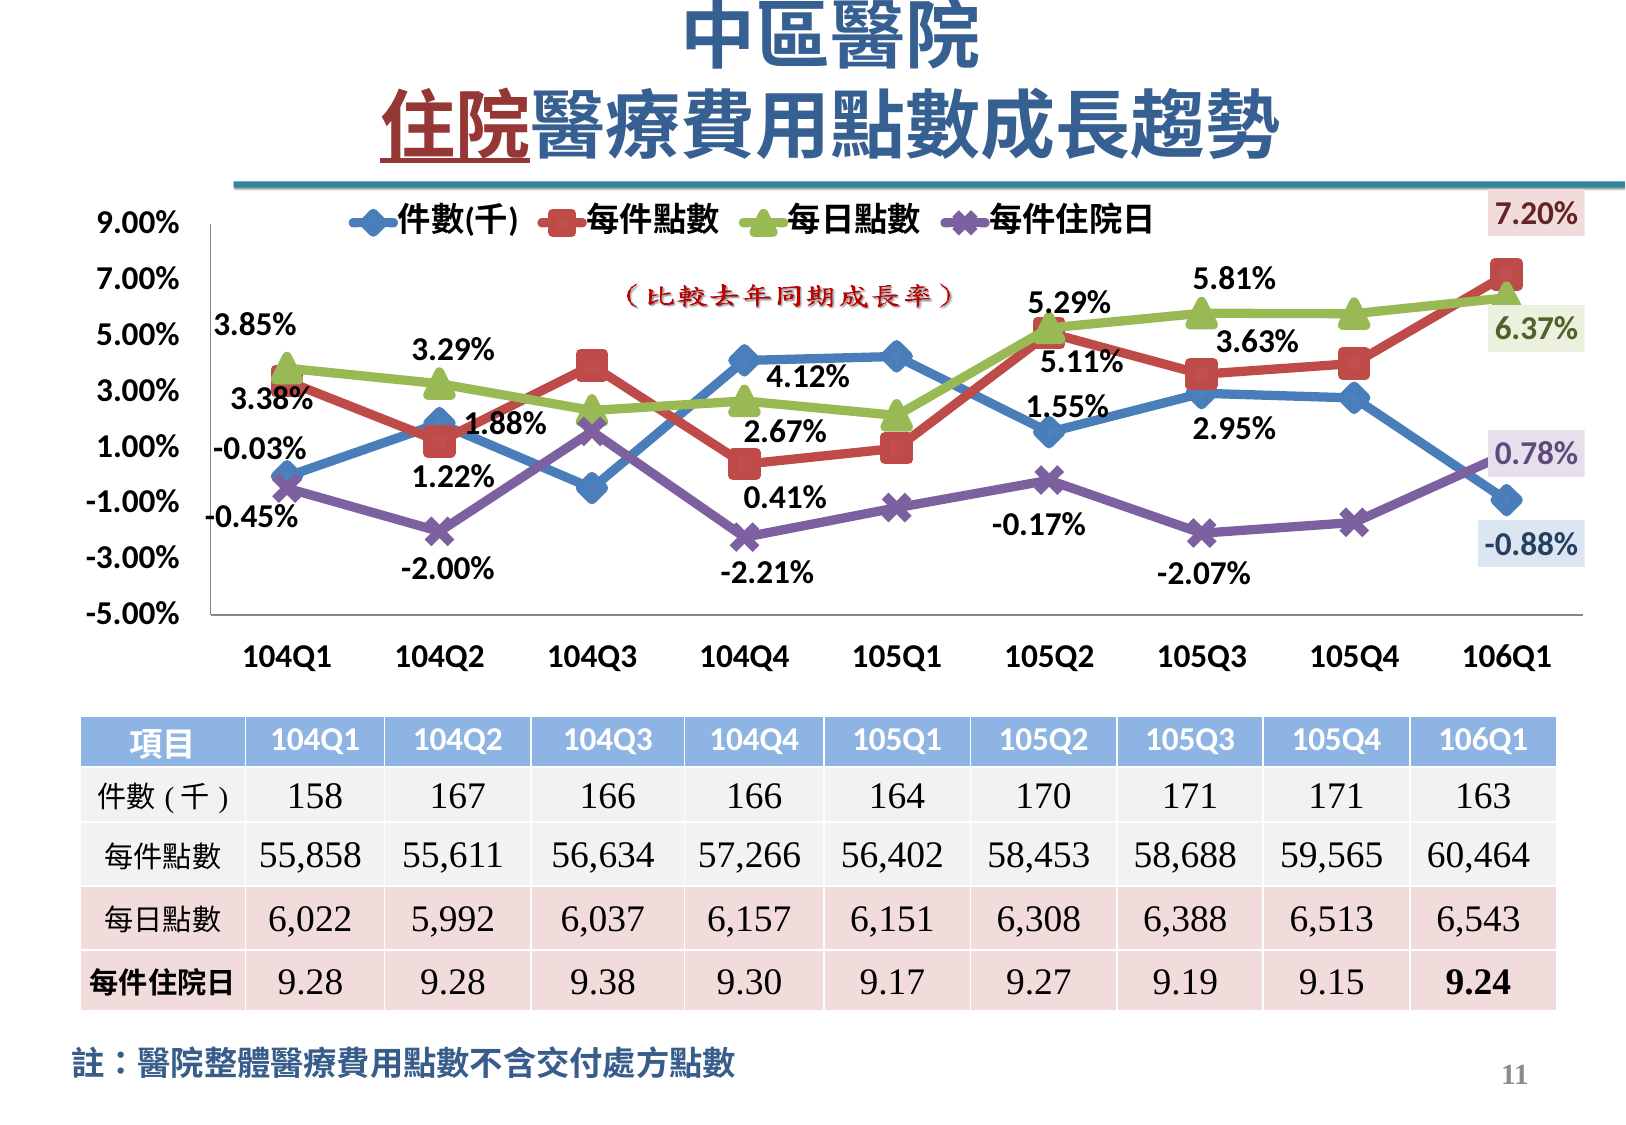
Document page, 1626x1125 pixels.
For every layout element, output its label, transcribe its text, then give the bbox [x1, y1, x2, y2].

table_cell 6,543 [1411, 887, 1556, 949]
table_header 106Q1 [1411, 717, 1556, 766]
table_cell 每件點數 [81, 823, 245, 885]
table_cell 170 [971, 768, 1116, 821]
table_header 項目 [81, 717, 245, 766]
table_cell 件數(千) [81, 768, 245, 821]
table_cell 9.28 [385, 951, 530, 1010]
table_cell 57,266 [685, 823, 823, 885]
table_cell 9.17 [825, 951, 970, 1010]
table_cell 56,402 [825, 823, 970, 885]
table_header 105Q2 [971, 717, 1116, 766]
table_cell 9.30 [685, 951, 823, 1010]
table_cell 55,858 [246, 823, 384, 885]
table_cell 每日點數 [81, 887, 245, 949]
table_cell 6,308 [971, 887, 1116, 949]
table_cell 9.15 [1264, 951, 1409, 1010]
table_cell 9.24 [1411, 951, 1556, 1010]
table_cell 171 [1118, 768, 1262, 821]
text_box 註：醫院整體醫療費用點數不含交付處方點數 [56, 1034, 955, 1090]
table_cell 5,992 [385, 887, 530, 949]
table_cell 6,037 [532, 887, 684, 949]
table_cell 166 [532, 768, 684, 821]
table_cell 58,688 [1118, 823, 1262, 885]
table_cell 60,464 [1411, 823, 1556, 885]
table_cell 171 [1264, 768, 1409, 821]
table_cell 56,634 [532, 823, 684, 885]
table_cell 6,388 [1118, 887, 1262, 949]
table_header 105Q1 [825, 717, 970, 766]
table_header 105Q4 [1264, 717, 1409, 766]
picture [47, 165, 1585, 682]
table_cell 164 [825, 768, 970, 821]
slide_number <編號> [1164, 1042, 1544, 1103]
table_cell 9.28 [246, 951, 384, 1010]
table_header 104Q1 [246, 717, 384, 766]
table_cell 167 [385, 768, 530, 821]
table_cell 6,513 [1264, 887, 1409, 949]
table_cell 163 [1411, 768, 1556, 821]
table_header 104Q2 [385, 717, 530, 766]
title 中區醫院 住院醫療費用點數成長趨勢 [91, 1, 1569, 153]
table_cell 6,157 [685, 887, 823, 949]
table_cell 6,022 [246, 887, 384, 949]
table_cell 9.27 [971, 951, 1116, 1010]
table_cell 158 [246, 768, 384, 821]
table_cell 9.19 [1118, 951, 1262, 1010]
table_cell 166 [685, 768, 823, 821]
table_cell 55,611 [385, 823, 530, 885]
table_header 105Q3 [1118, 717, 1262, 766]
table_cell 58,453 [971, 823, 1116, 885]
table_cell 6,151 [825, 887, 970, 949]
table_header 104Q4 [685, 717, 823, 766]
table_cell 59,565 [1264, 823, 1409, 885]
table_cell 每件住院日 [81, 951, 245, 1010]
table_header 104Q3 [532, 717, 684, 766]
table_cell 9.38 [532, 951, 684, 1010]
